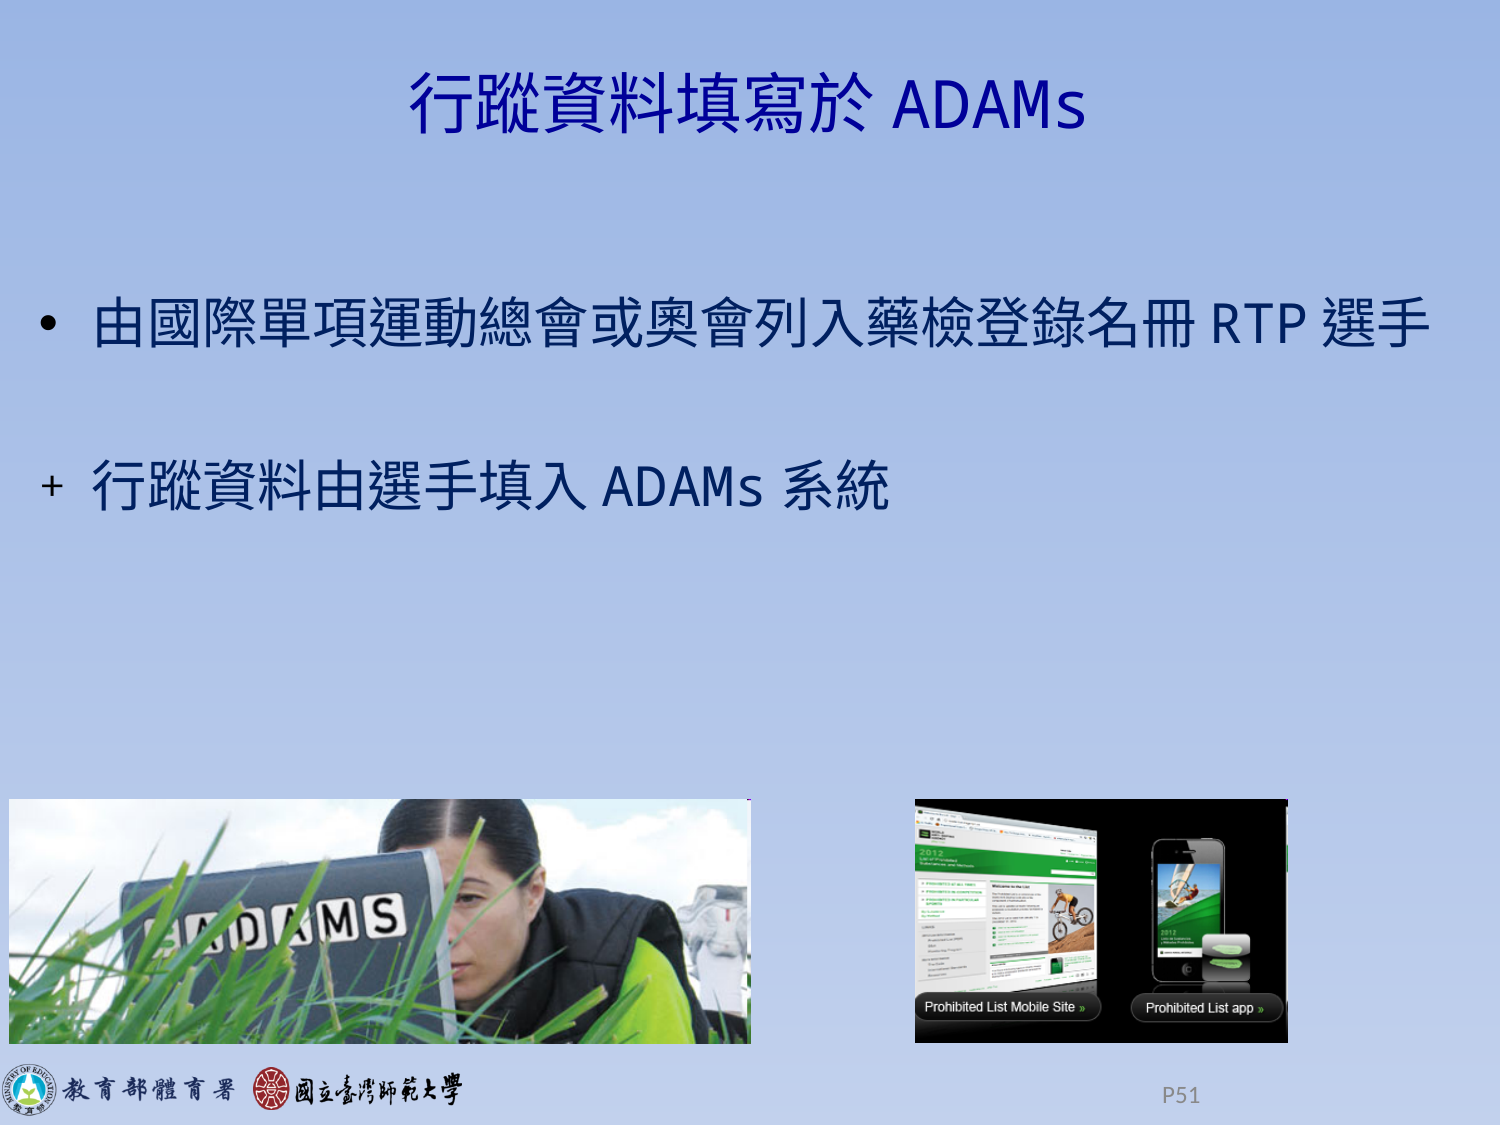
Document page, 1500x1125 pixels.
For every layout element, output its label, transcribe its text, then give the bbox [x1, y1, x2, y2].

picture [9, 799, 751, 1044]
list 由國際單項運動總會或奧會列入藥檢登錄名冊RTP選手 行蹤資料由選手填入ADAMs系統 [23, 281, 1500, 530]
text_box P [1147, 1063, 1498, 1124]
picture [915, 799, 1288, 1043]
title 行蹤資料填寫於ADAMs [0, 54, 1500, 150]
